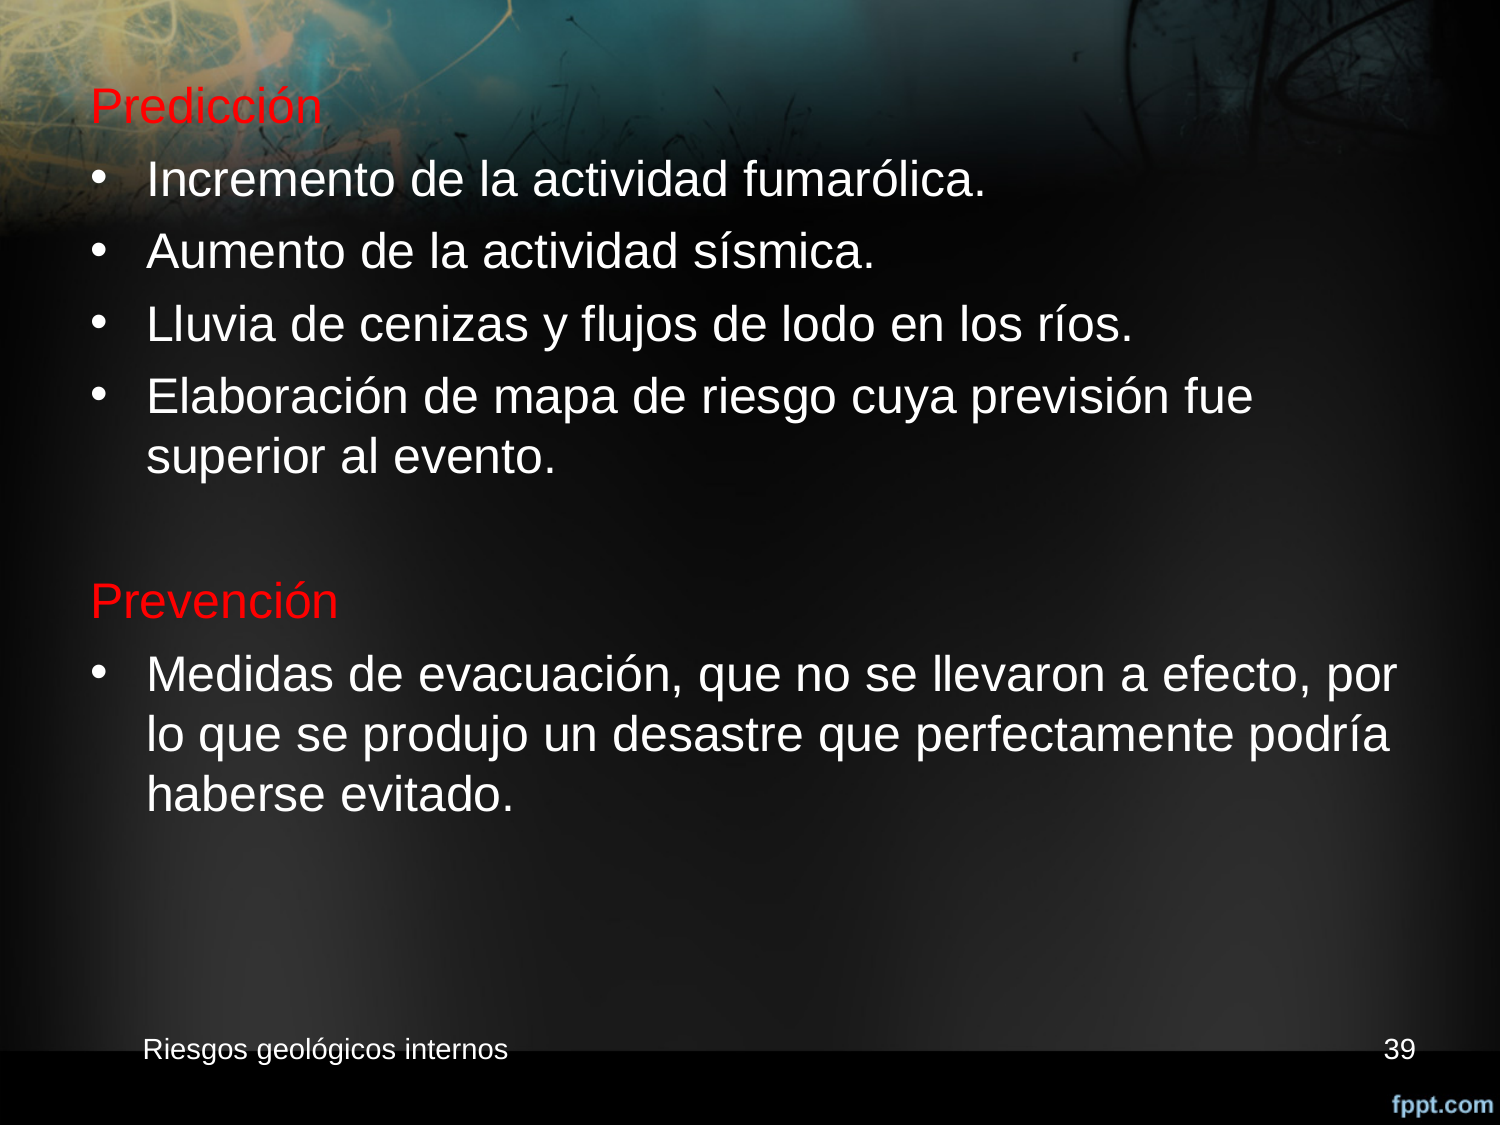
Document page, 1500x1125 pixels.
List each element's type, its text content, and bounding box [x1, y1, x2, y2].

text_box Riesgos geológicos internos [88, 1023, 564, 1102]
picture [0, 0, 1500, 1125]
list Predicción Incremento de la actividad fumarólica. Aumento de la actividad sísmica. Lluvia de cenizas y flujos de lodo en los ríos. Elaboración de mapa de riesgo cuya previsión fue superior al evento. Prevención Medidas de evacuación, que no se llevaron a efecto, por lo que se produjo un desastre que perfectamente podría haberse evitado. [75, 66, 1426, 1005]
text_box <número> [1080, 1023, 1431, 1102]
